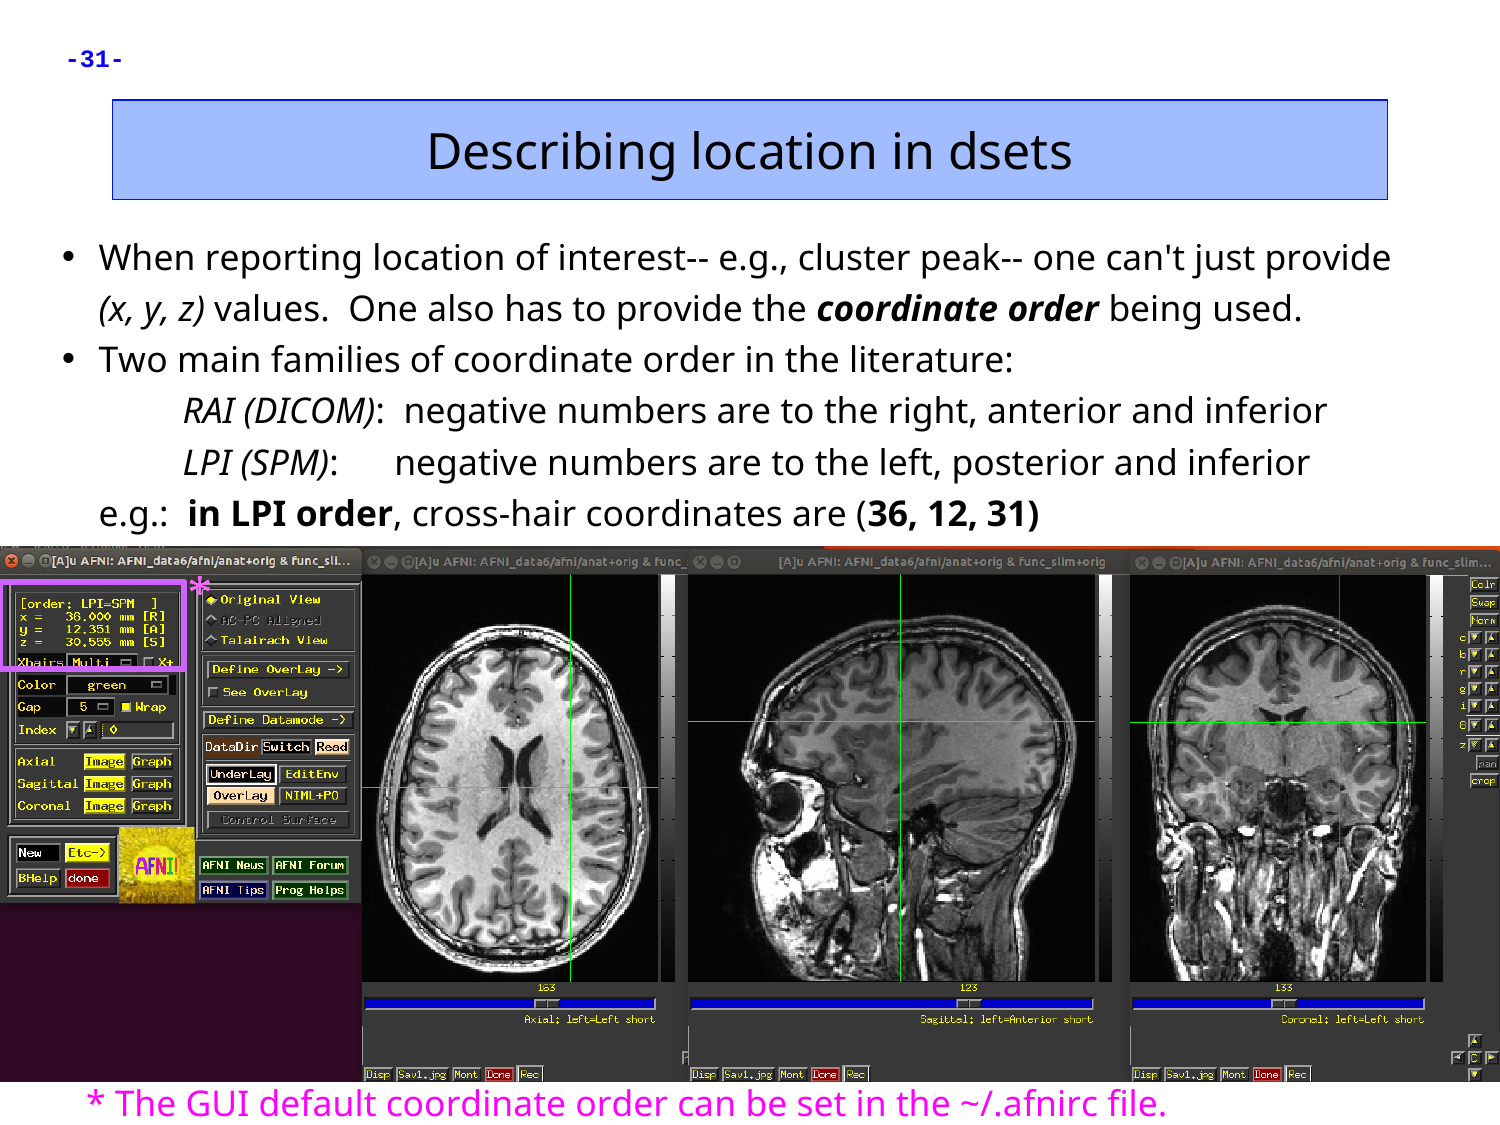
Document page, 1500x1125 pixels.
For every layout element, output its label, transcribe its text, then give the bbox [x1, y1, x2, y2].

text_box When reporting location of interest-- e.g., cluster peak-- one can't just provide (x, y, z) values. One also has to provide the coordinate order being used. Two main families of coordinate order in the literature: RAI (DICOM): negative numbers are to the right, anterior and inferior LPI (SPM): negative numbers are to the left, posterior and inferior e.g.: in LPI order, cross-hair coordinates are (36, 12, 31) [46, 226, 1489, 376]
text_box * [172, 552, 218, 627]
picture [3, 585, 181, 666]
text_box * The GUI default coordinate order can be set in the ~/.afnirc file. [71, 1073, 1465, 1125]
text_box Describing location in dsets [112, 99, 1388, 200]
picture [0, 546, 1500, 1082]
